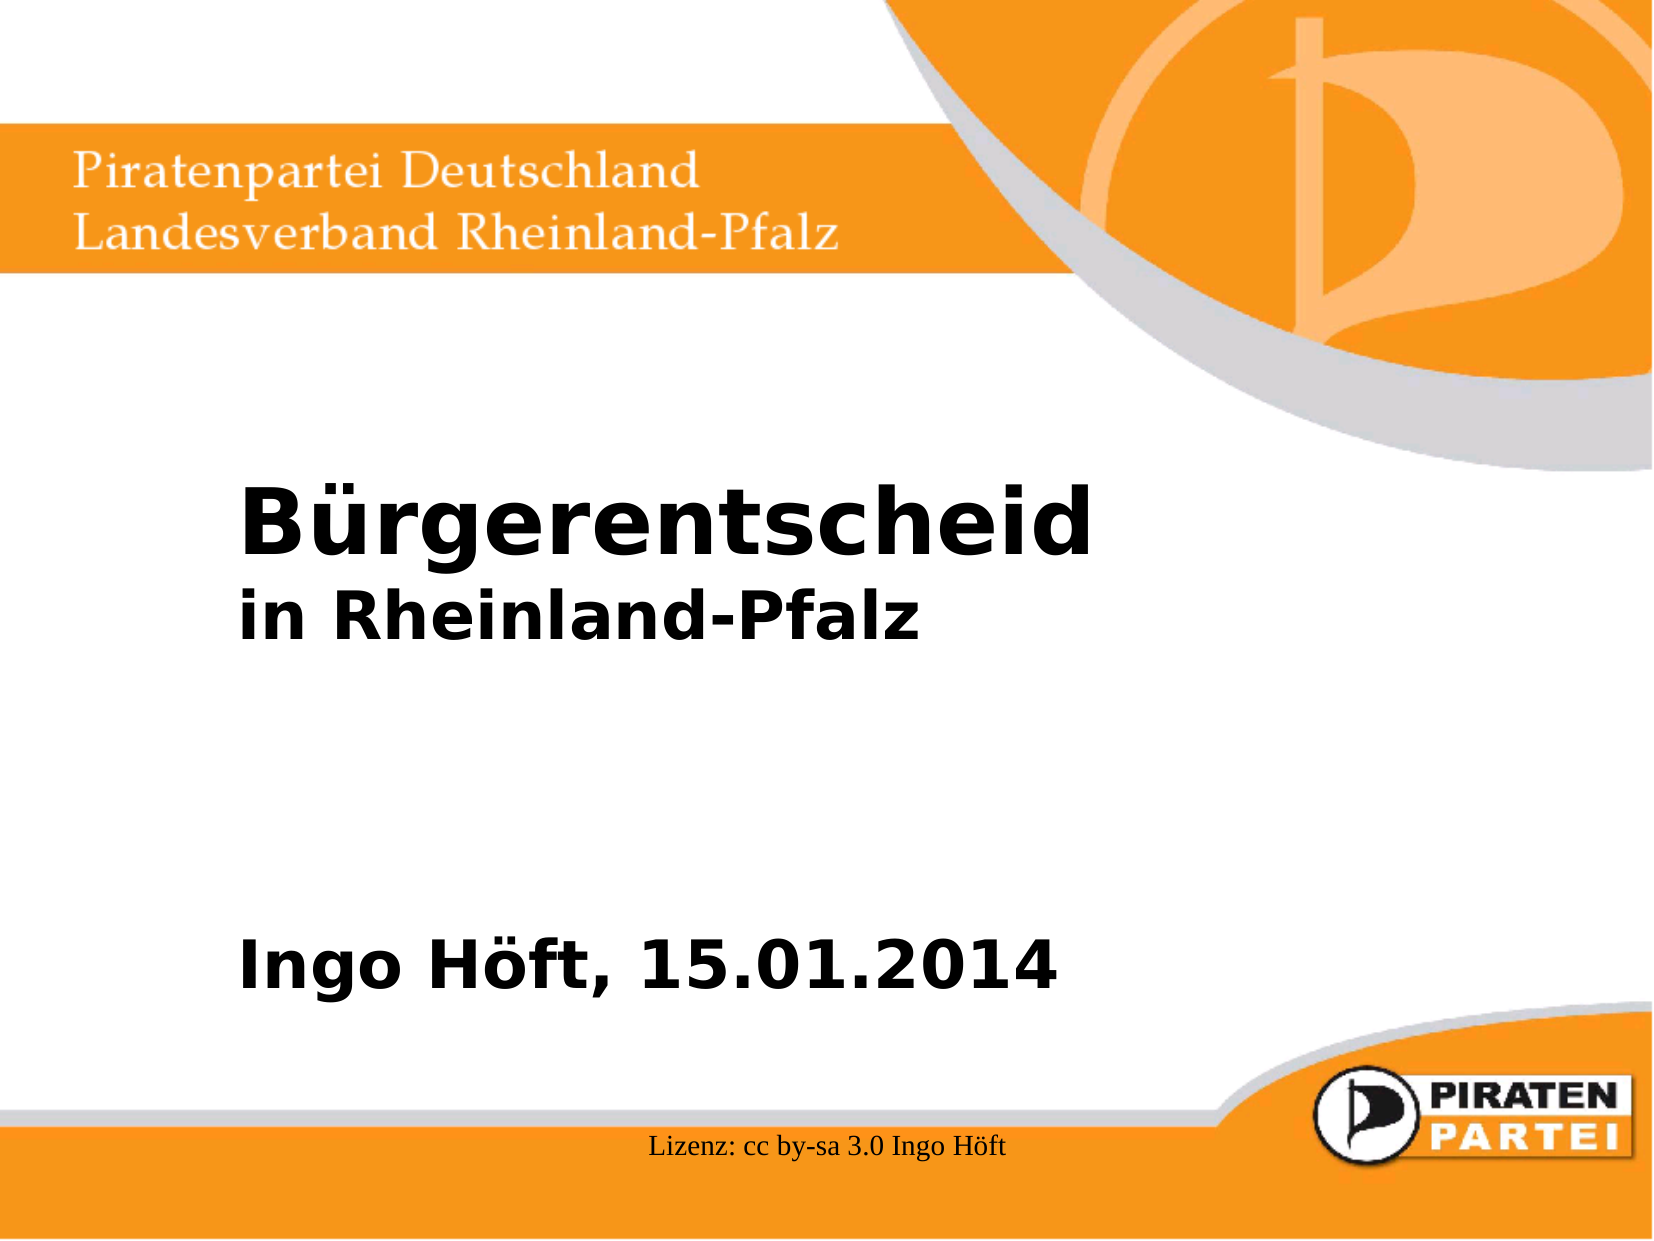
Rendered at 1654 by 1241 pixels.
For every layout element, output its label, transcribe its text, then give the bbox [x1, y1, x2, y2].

text_box Bürgerentscheid in Rheinland-Pfalz Ingo Höft, 15.01.2014 [223, 455, 1112, 1010]
picture [0, 0, 1654, 1241]
